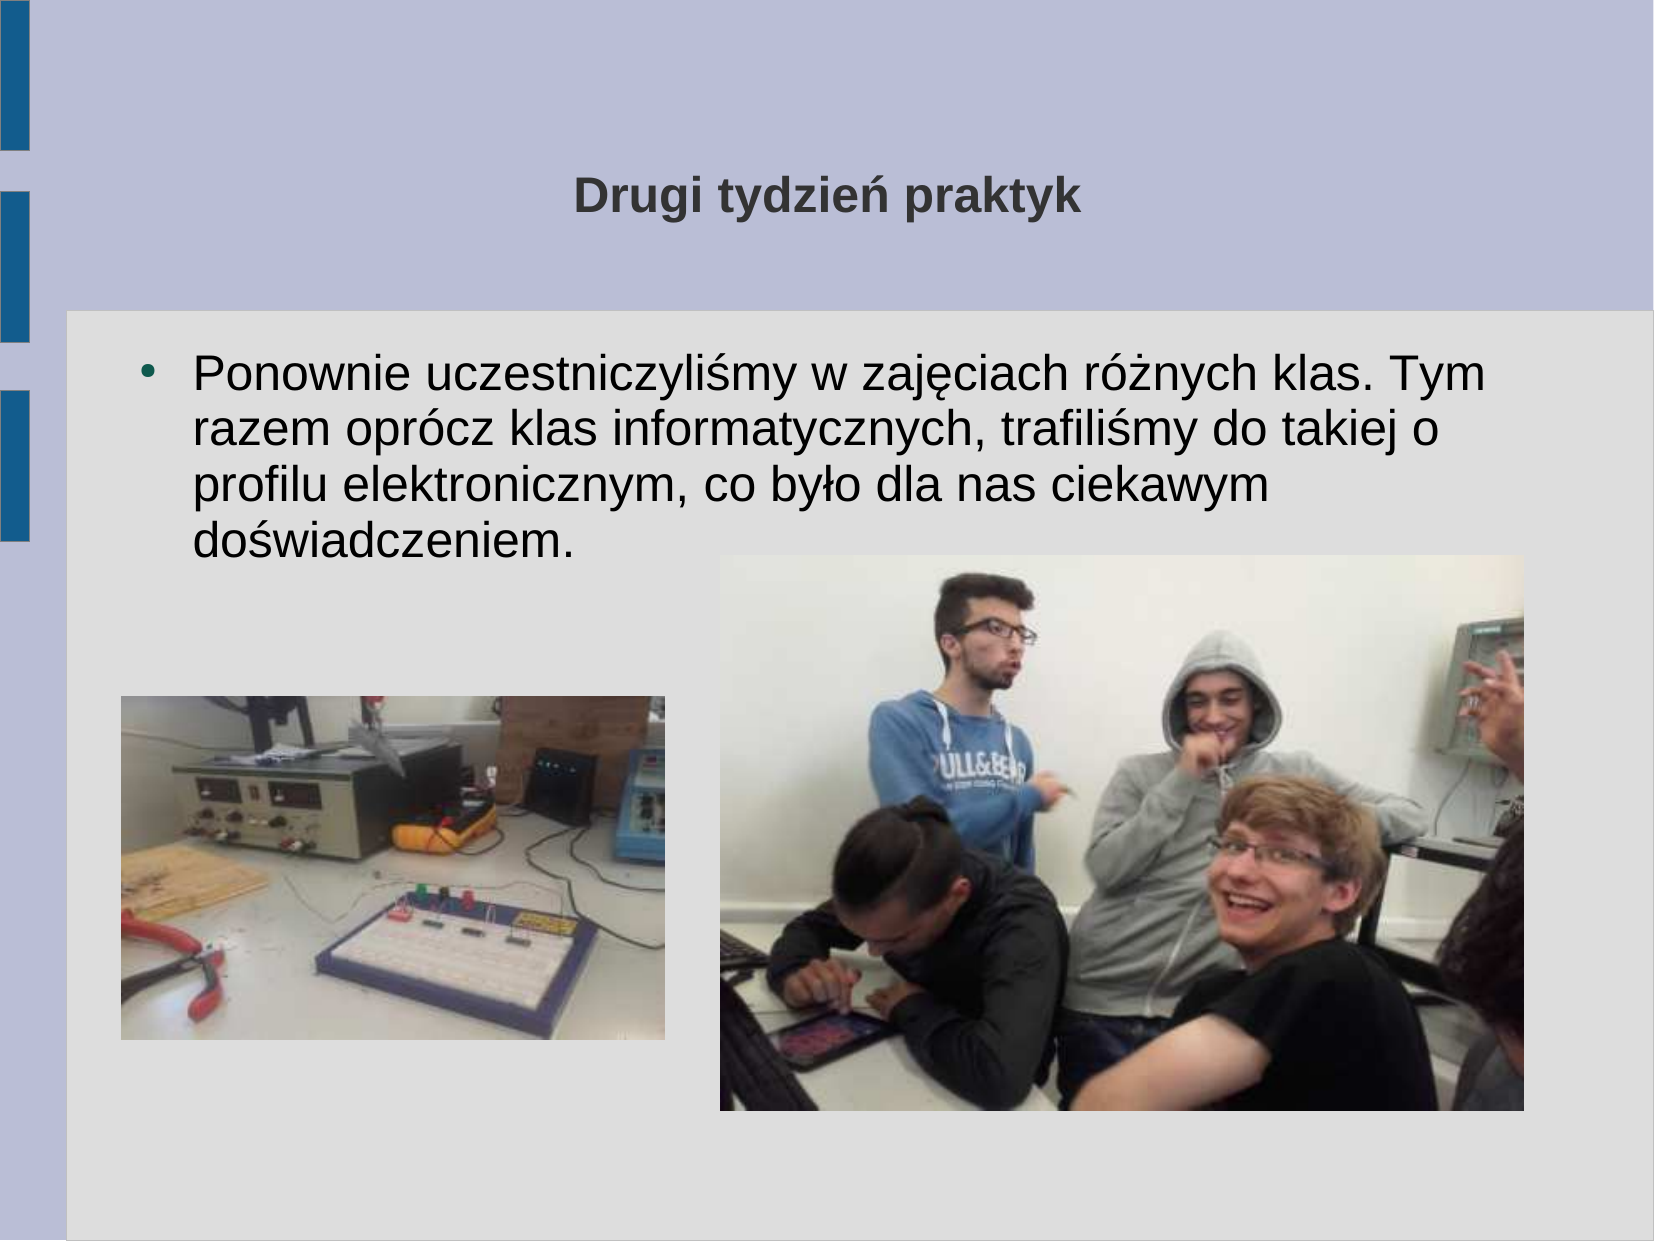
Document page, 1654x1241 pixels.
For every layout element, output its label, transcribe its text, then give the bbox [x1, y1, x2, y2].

picture [720, 555, 1524, 1111]
picture [121, 696, 665, 1040]
list Ponownie uczestniczyliśmy w zajęciach różnych klas. Tym razem oprócz klas informatycznych, trafiliśmy do takiej o profilu elektronicznym, co było dla nas ciekawym doświadczeniem. [121, 344, 1534, 1127]
title Drugi tydzień praktyk [121, 91, 1534, 299]
